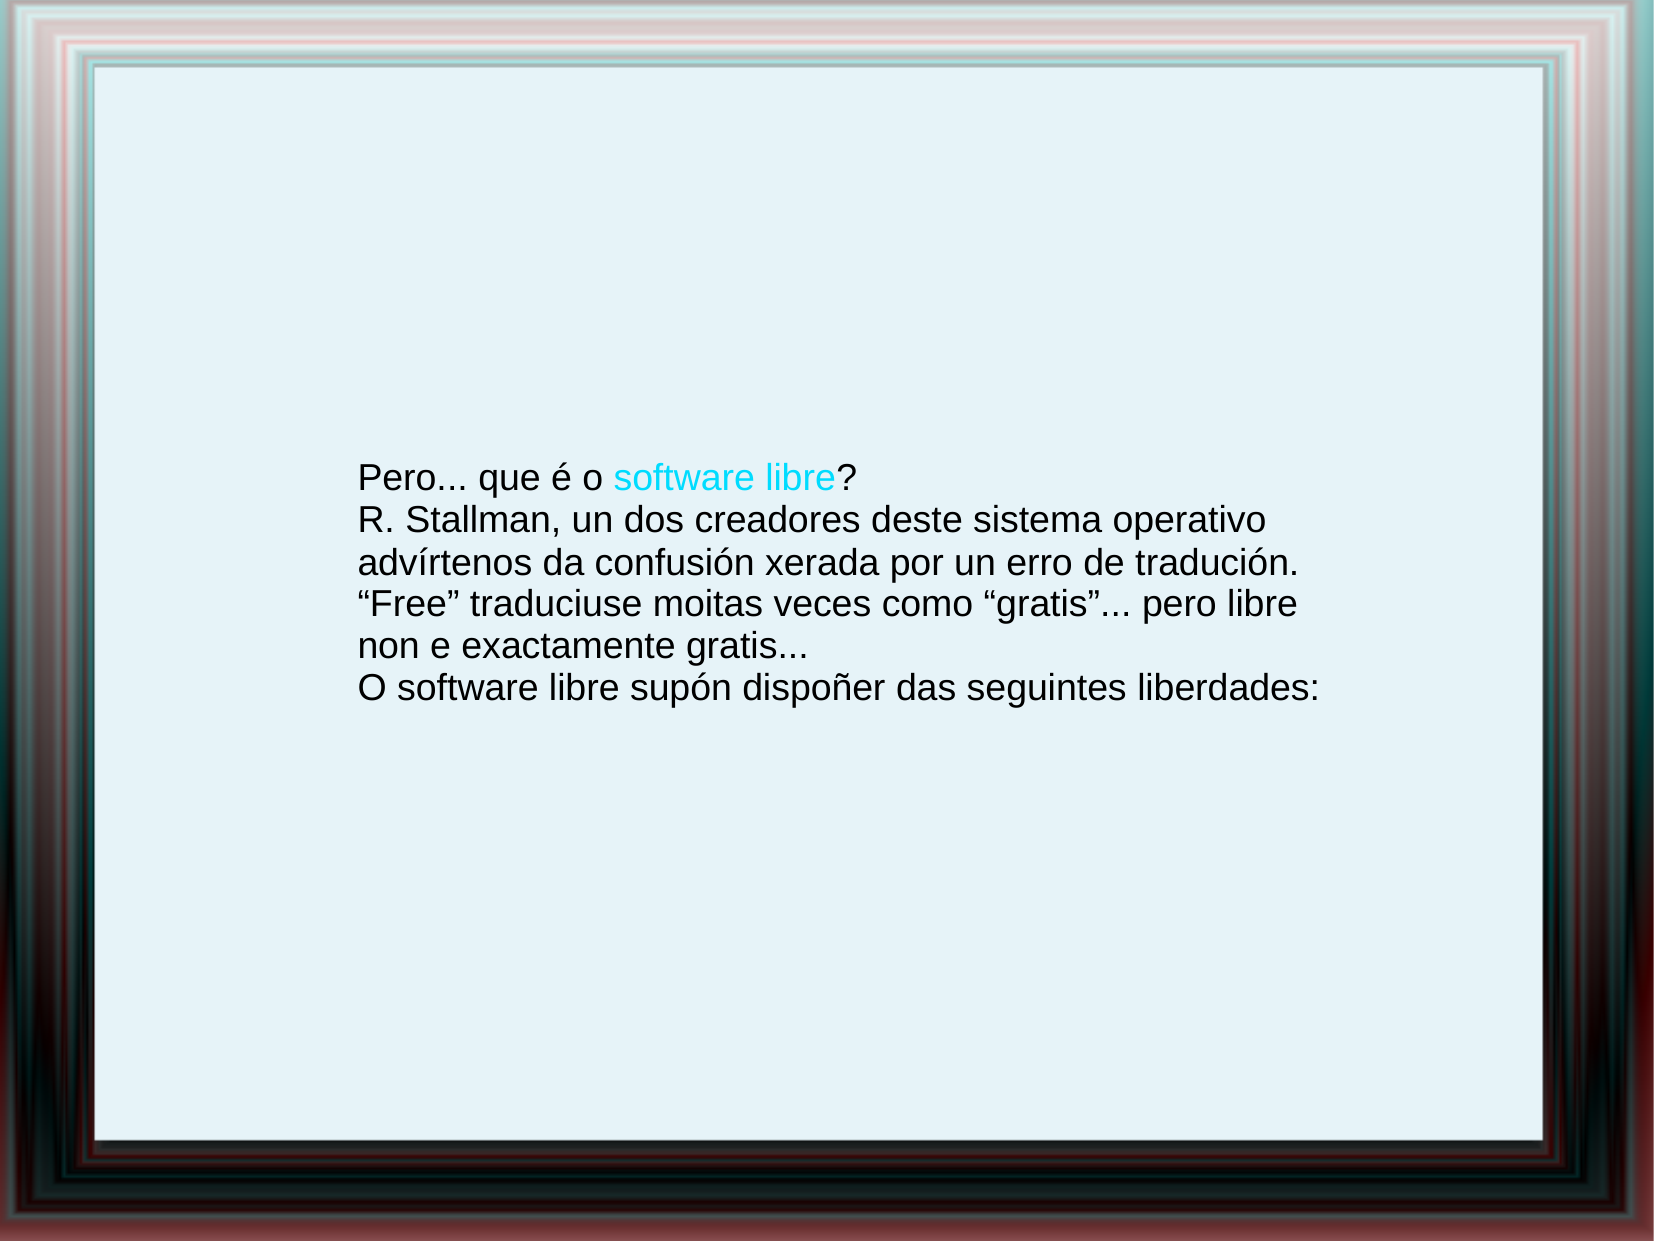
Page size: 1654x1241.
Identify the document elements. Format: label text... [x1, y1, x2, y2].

text_box Pero... que é o software libre? R. Stallman, un dos creadores deste sistema operativo advírtenos da confusión xerada por un erro de tradución. “Free” traduciuse moitas veces como “gratis”... pero libre non e exactamente gratis... O software libre supón dispoñer das seguintes liberdades: [342, 449, 1336, 717]
picture [0, 0, 1654, 1241]
